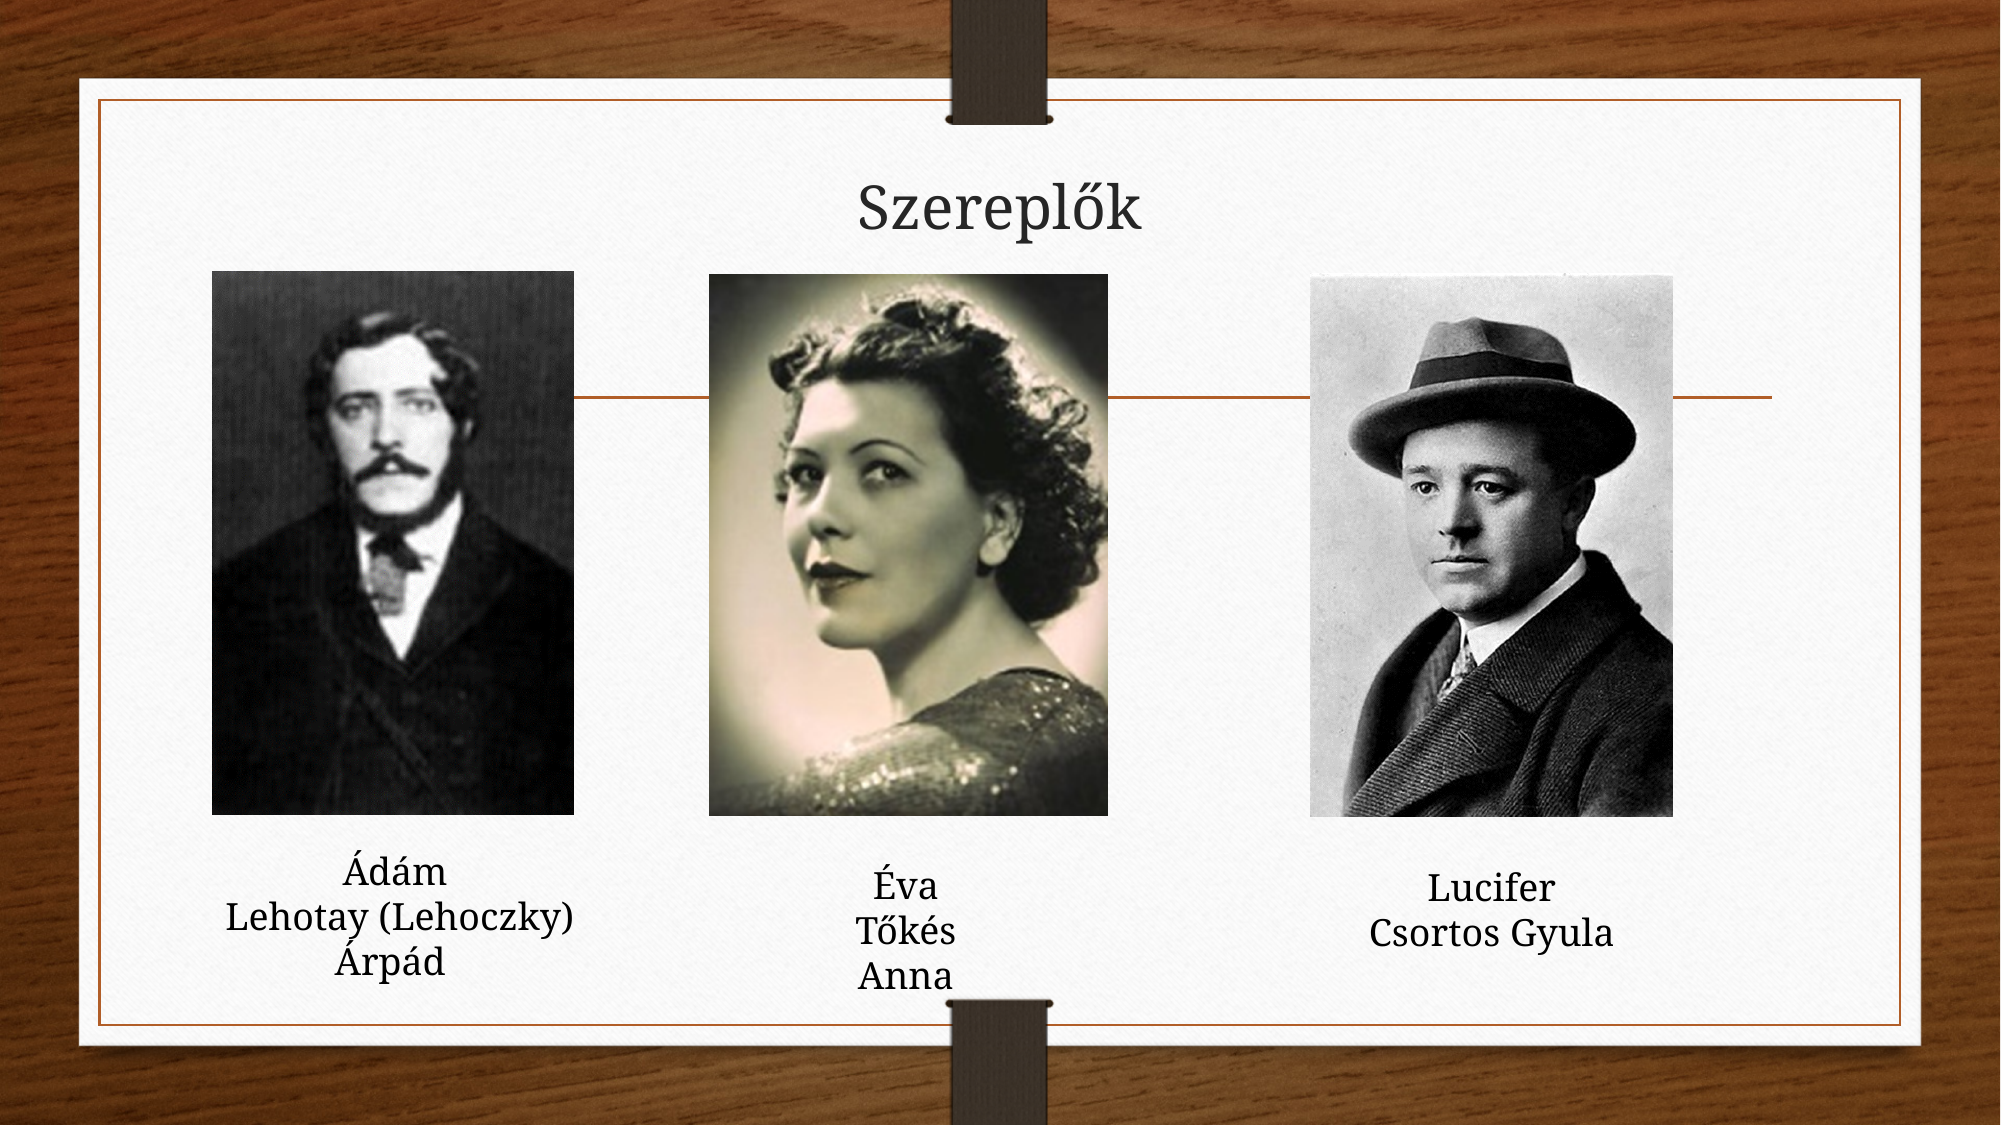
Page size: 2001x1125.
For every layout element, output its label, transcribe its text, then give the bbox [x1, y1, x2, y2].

picture [1310, 273, 1673, 817]
text_box Éva Tőkés Anna [796, 854, 1016, 961]
text_box Lucifer Csortos Gyula [1310, 856, 1673, 963]
picture [212, 271, 574, 815]
title Szereplők [212, 161, 1788, 250]
text_box Ádám Lehotay (Lehoczky) Árpád [188, 840, 602, 993]
picture [709, 274, 1108, 816]
